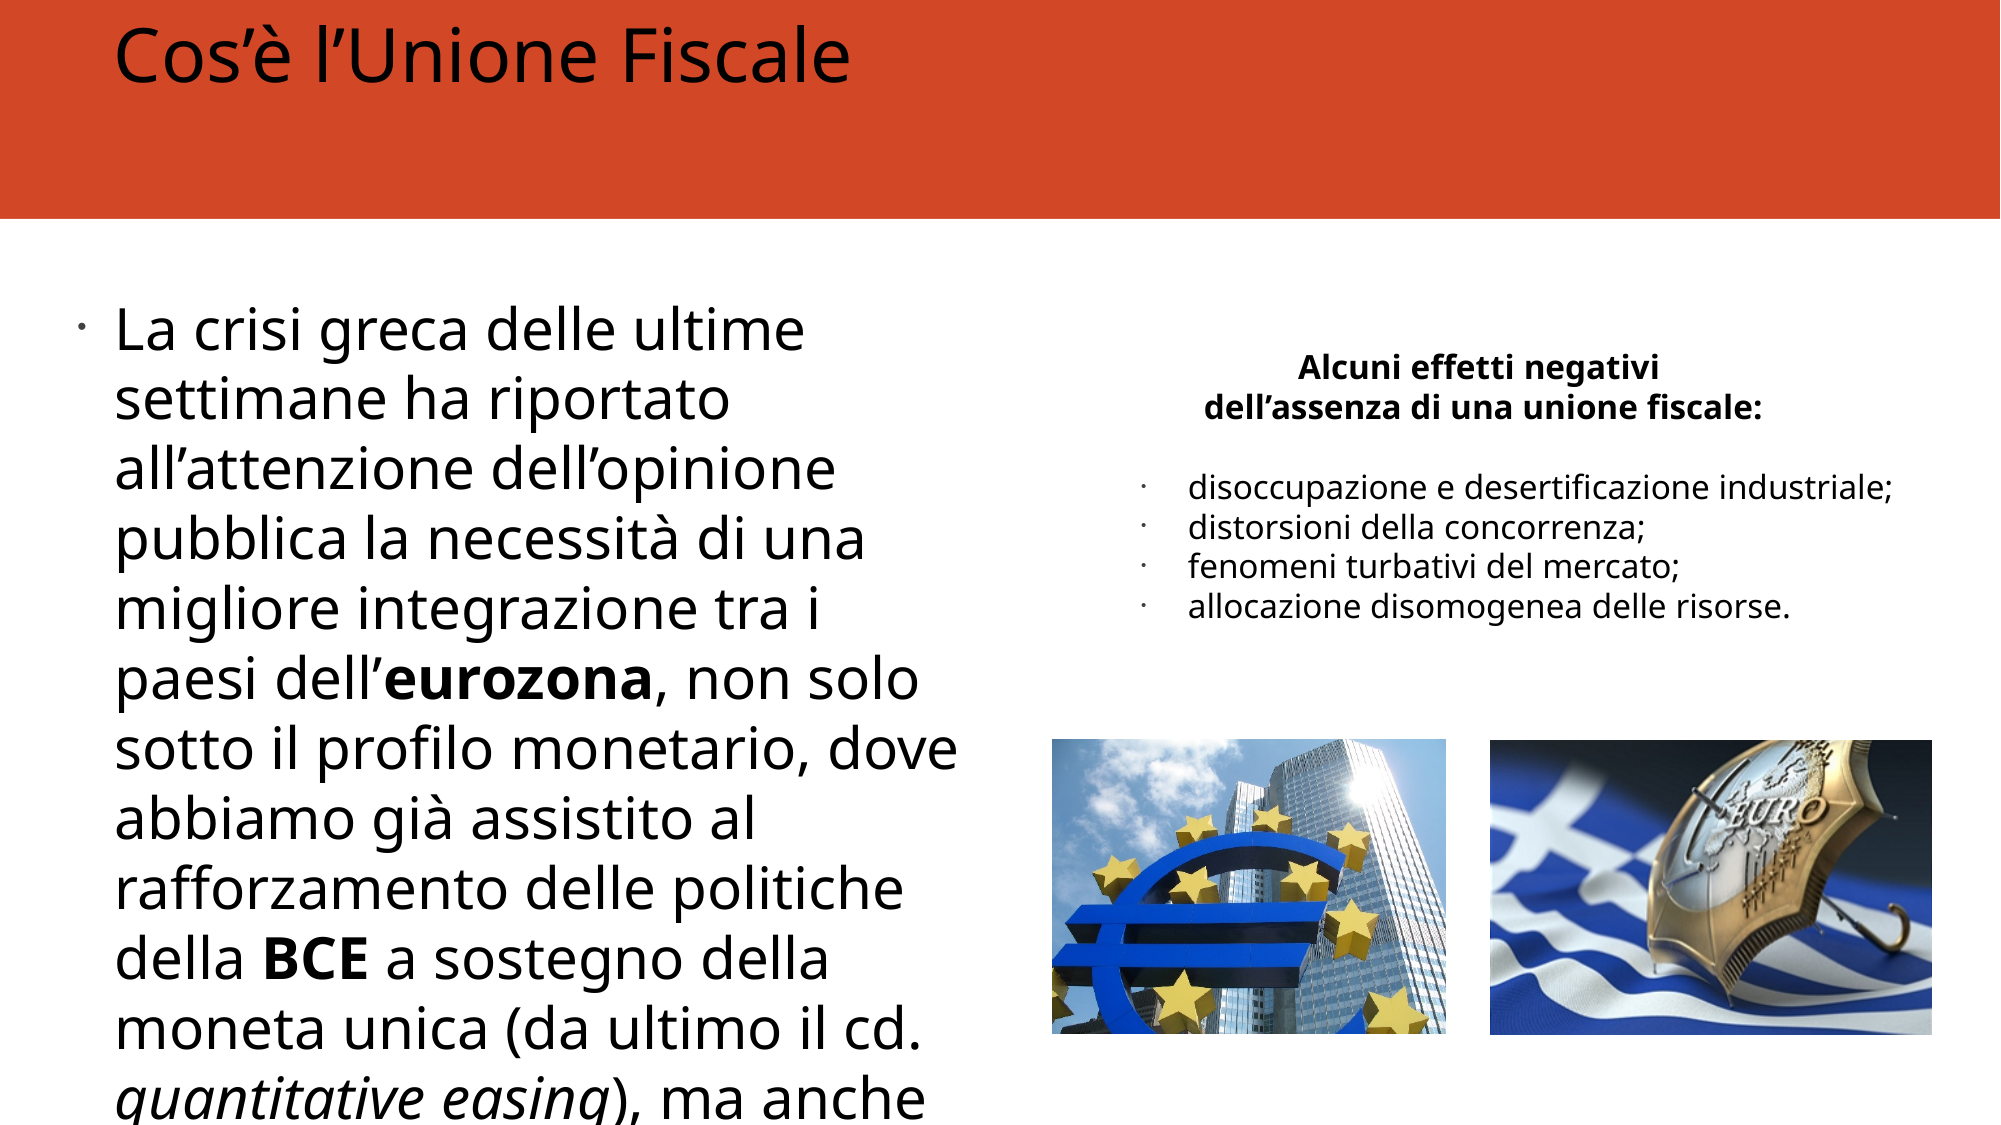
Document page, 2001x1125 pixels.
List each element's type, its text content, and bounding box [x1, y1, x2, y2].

text_box Alcuni effetti negativi dell’assenza di una unione fiscale: disoccupazione e desertificazione industriale; distorsioni della concorrenza; fenomeni turbativi del mercato; allocazione disomogenea delle risorse. [1051, 338, 1916, 673]
picture [1052, 738, 1446, 1034]
title Cos’è l’Unione Fiscale [99, 0, 1863, 199]
picture [1490, 739, 1933, 1035]
list La crisi greca delle ultime settimane ha riportato all’attenzione dell’opinione pubblica la necessità di una migliore integrazione tra i paesi dell’eurozona, non solo sotto il profilo monetario, dove abbiamo già assistito al rafforzamento delle politiche della BCE a sostegno della moneta unica (da ultimo il cd. quantitative easing), ma anche riguardo le politiche fiscali, laddove la diversità di trattamento tra i singoli Paesi comporta uno spostamento dei capitali nei Paesi con la minore pressione fiscale. Scegliere un sistema fiscale più conveniente da parte di un’impresa in Europa costituisce fattispecie illecita e come tale è perseguita per legge. Cosa fare? Non è sufficiente punire il trasferimento di capitali finalizzato ad eludere le tasse del Paese in cui sono dovute, ma è necessario unire i regimi fiscali per un’Unione effettiva dei Paesi europei. [62, 284, 981, 1014]
